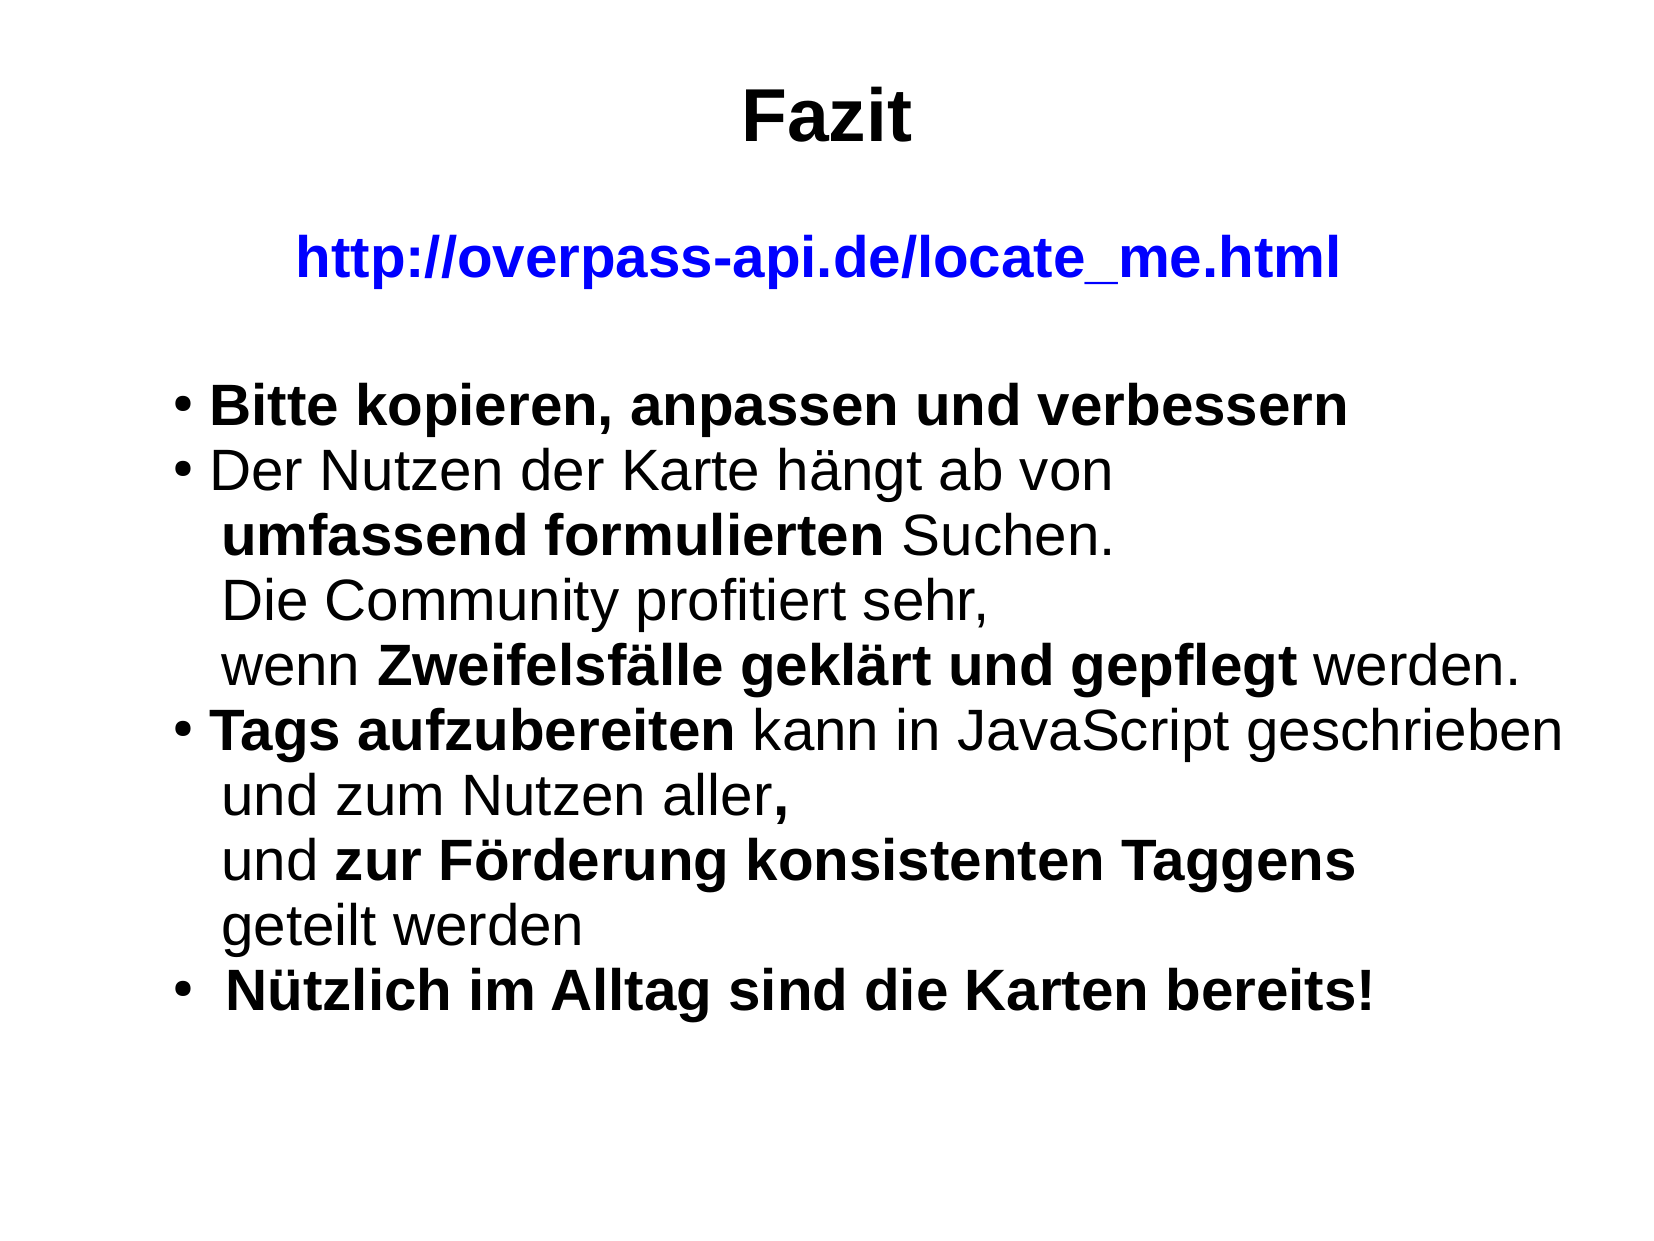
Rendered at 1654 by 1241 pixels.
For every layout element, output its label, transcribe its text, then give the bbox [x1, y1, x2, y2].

text_box Bitte kopieren, anpassen und verbessern Der Nutzen der Karte hängt ab von umfassend formulierten Suchen. Die Community profitiert sehr, wenn Zweifelsfälle geklärt und gepflegt werden. Tags aufzubereiten kann in JavaScript geschrieben und zum Nutzen aller, und zur Förderung konsistenten Taggens geteilt werden Nützlich im Alltag sind die Karten bereits! [157, 365, 1580, 1031]
text_box Fazit [726, 65, 927, 165]
text_box http://overpass-api.de/locate_me.html [280, 217, 1358, 298]
